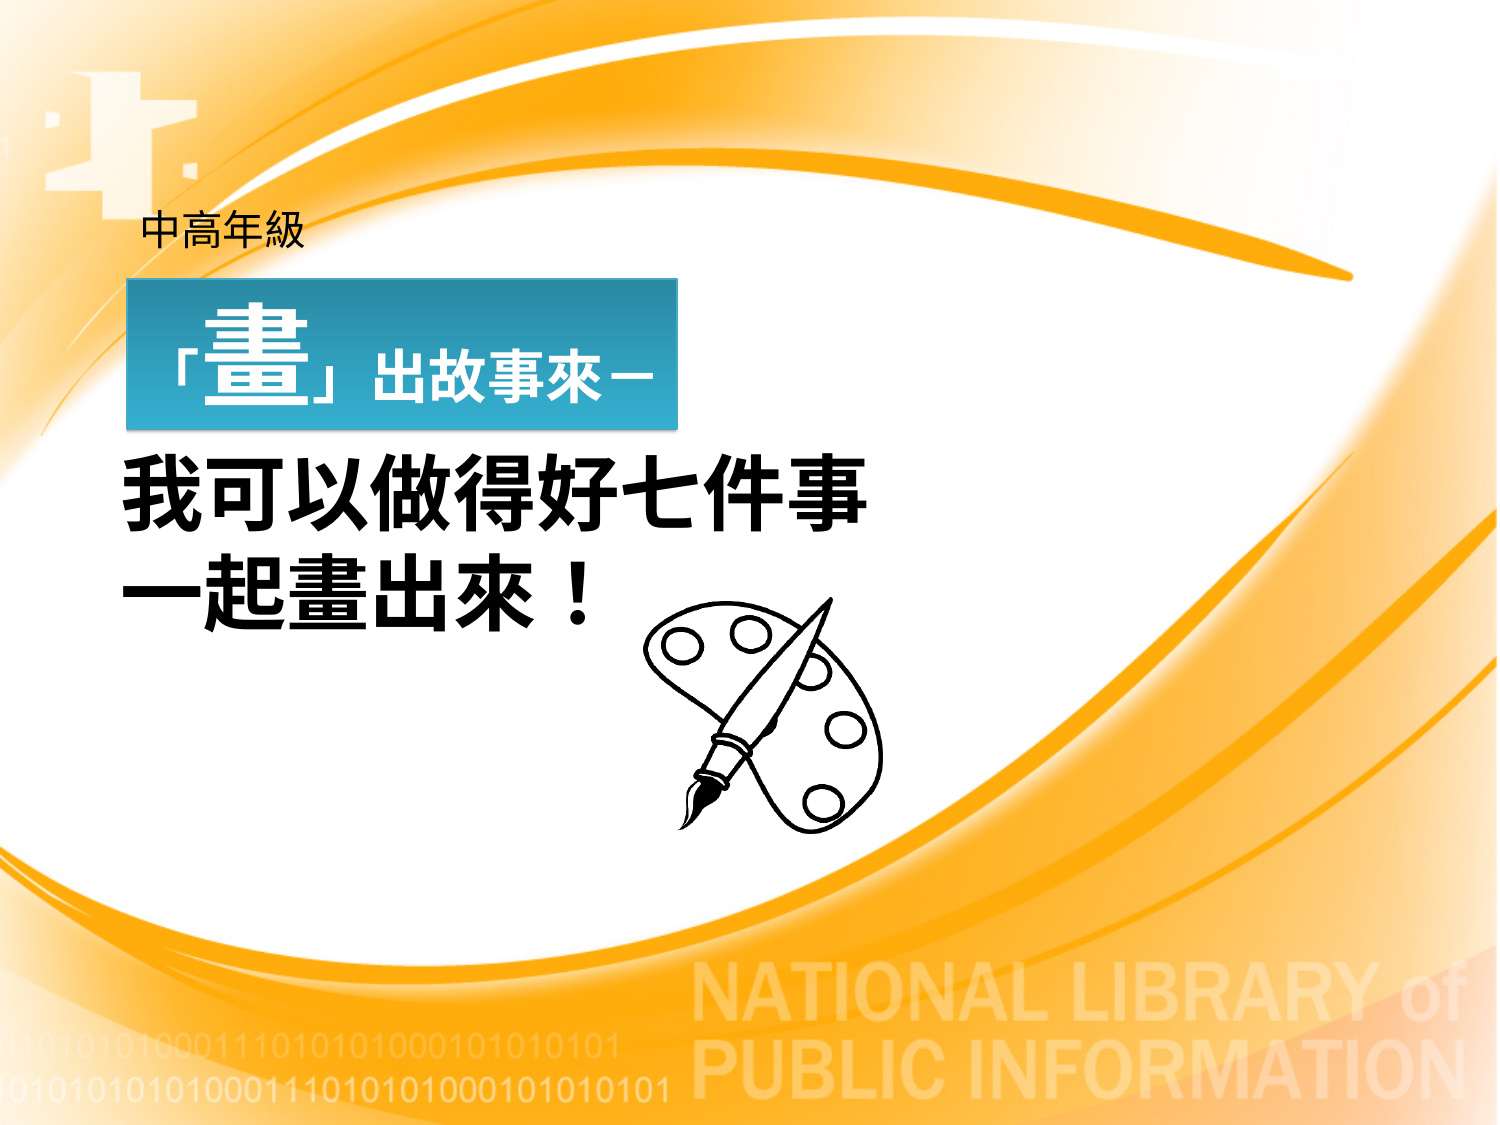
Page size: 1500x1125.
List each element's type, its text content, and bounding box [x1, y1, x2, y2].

picture [0, 0, 1500, 1125]
text_box 中高年級 [124, 196, 322, 262]
text_box 「畫」出故事來－ [127, 278, 678, 429]
title 我可以做得好七件事 一起畫出來！ [105, 433, 1381, 657]
